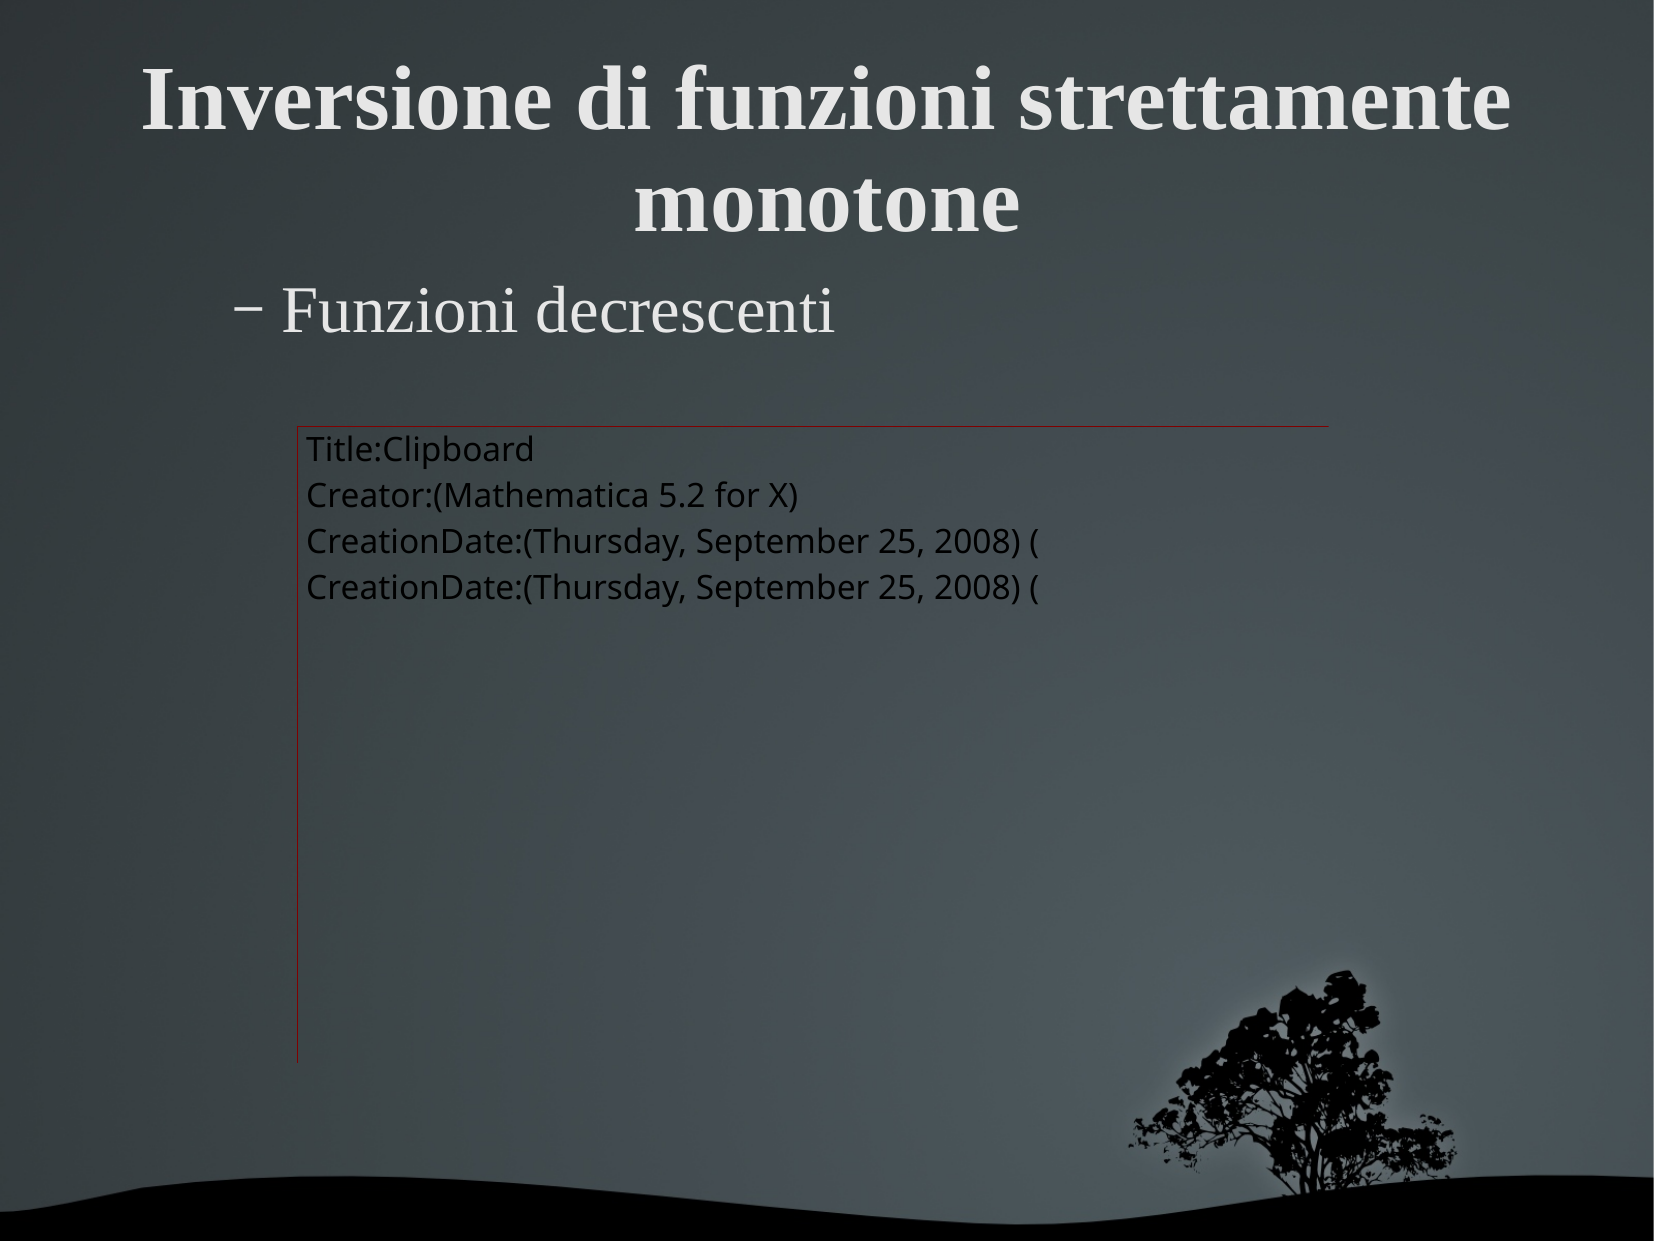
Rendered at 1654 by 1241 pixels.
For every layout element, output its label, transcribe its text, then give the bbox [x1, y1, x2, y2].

text_box Funzioni decrescenti [140, 273, 1506, 355]
title Inversione di funzioni strettamente monotone [121, 30, 1534, 270]
picture [0, 0, 1654, 1241]
